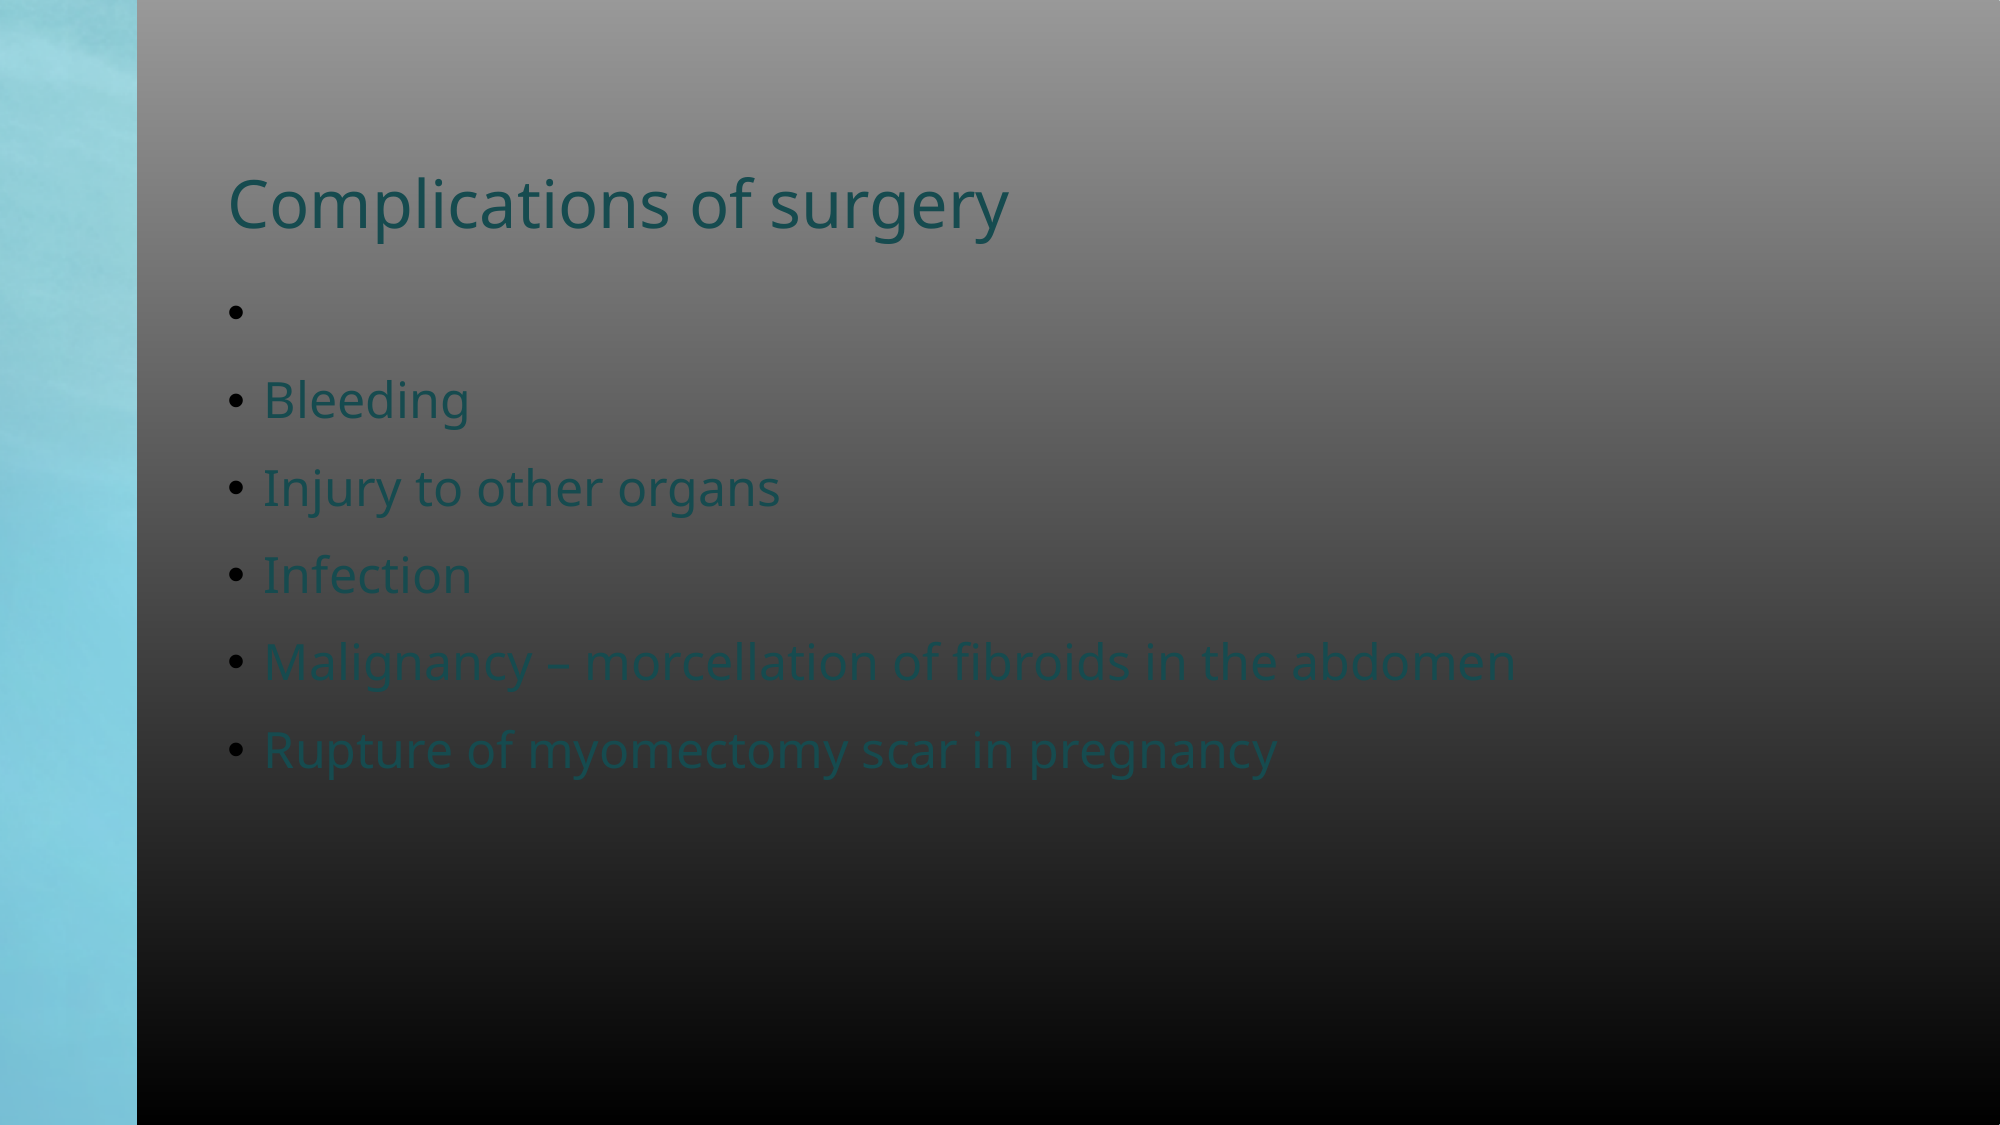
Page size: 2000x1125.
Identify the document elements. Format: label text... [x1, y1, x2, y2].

list Bleeding Injury to other organs Infection Malignancy – morcellation of fibroids in the abdomen Rupture of myomectomy scar in pregnancy [212, 275, 1788, 1013]
title Complications of surgery [212, 62, 1788, 250]
